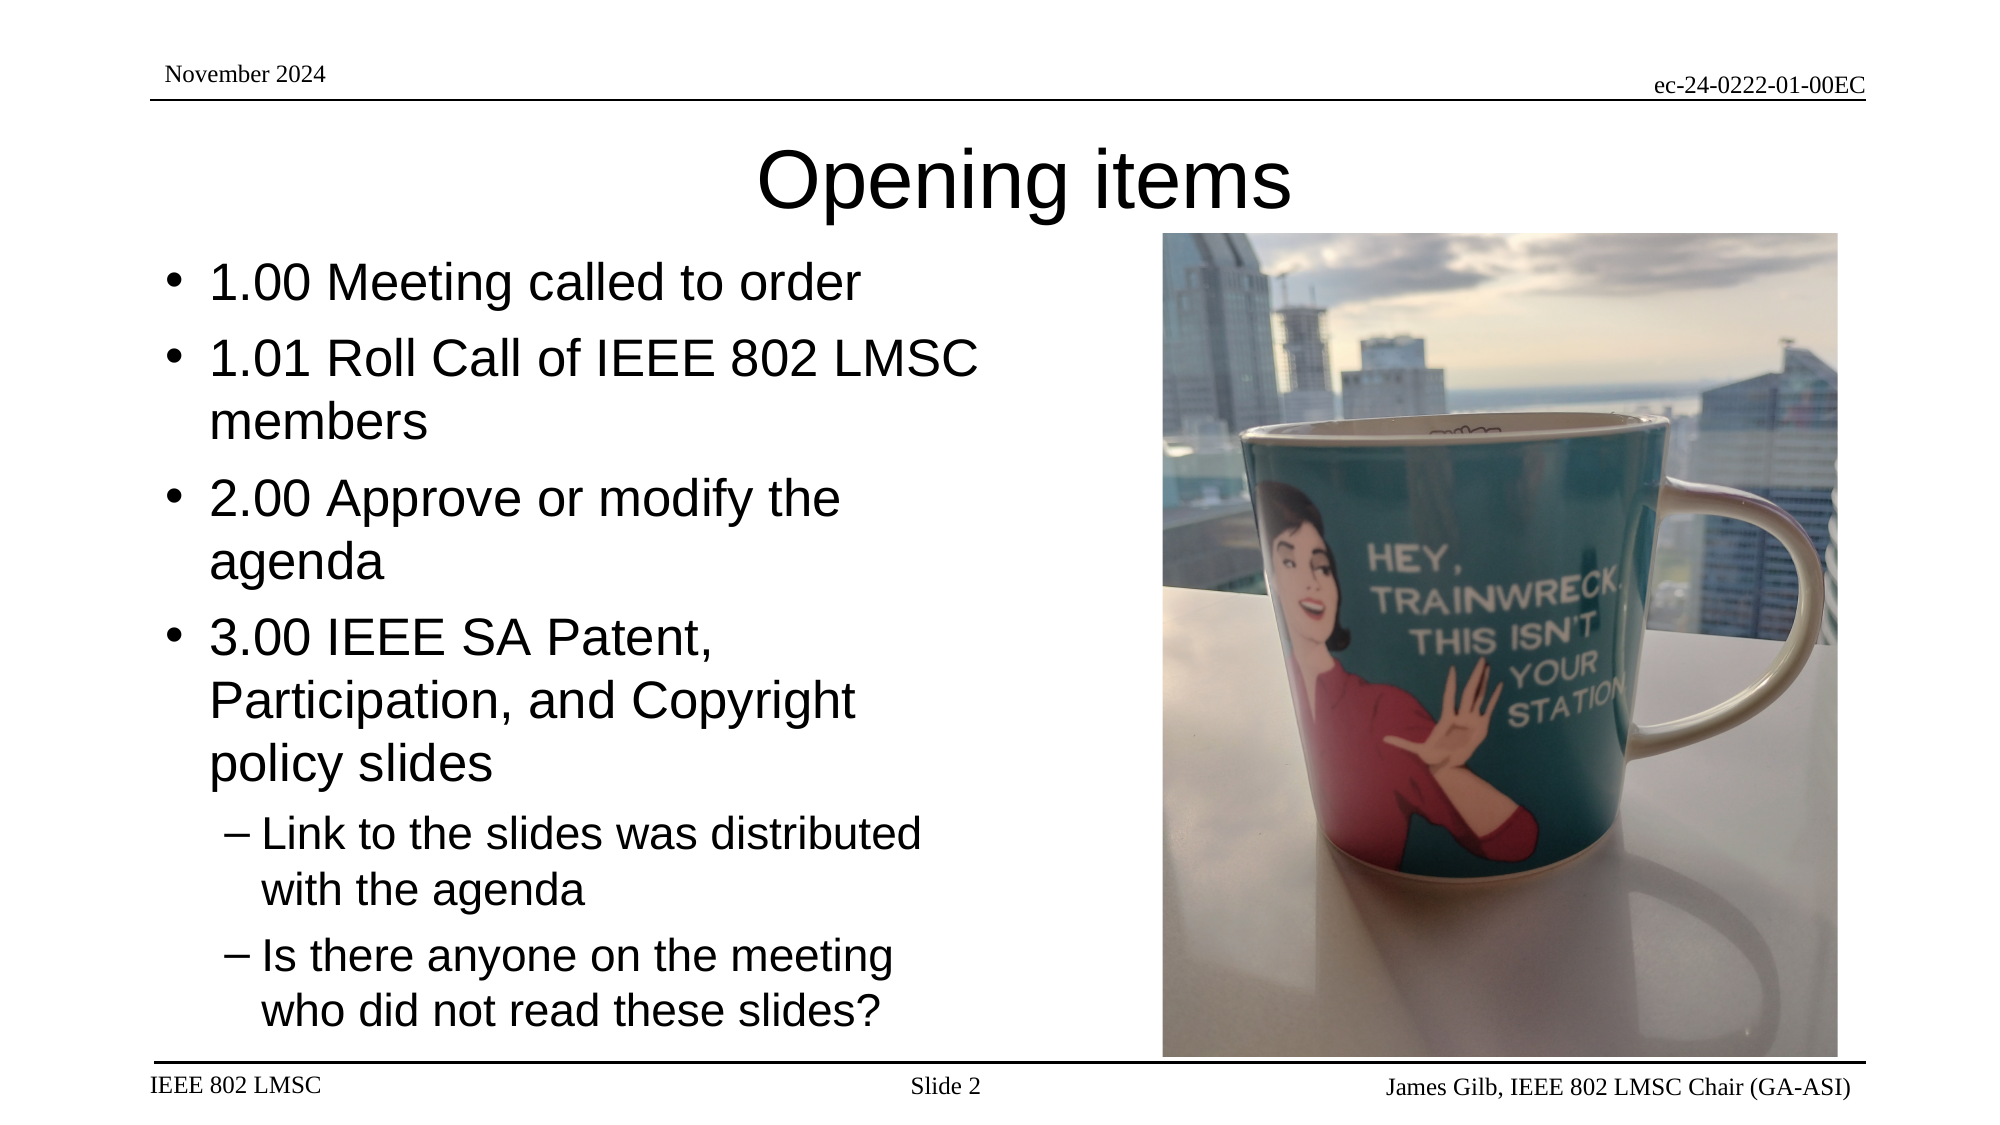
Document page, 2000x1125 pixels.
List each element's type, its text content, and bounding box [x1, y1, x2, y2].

list 1.00 Meeting called to order 1.01 Roll Call of IEEE 802 LMSC members 2.00 Approve or modify the agenda 3.00 IEEE SA Patent, Participation, and Copyright policy slides Link to the slides was distributed with the agenda Is there anyone on the meeting who did not read these slides? [149, 239, 1004, 1051]
picture [1162, 233, 1838, 1057]
title Opening items [149, 112, 1900, 238]
